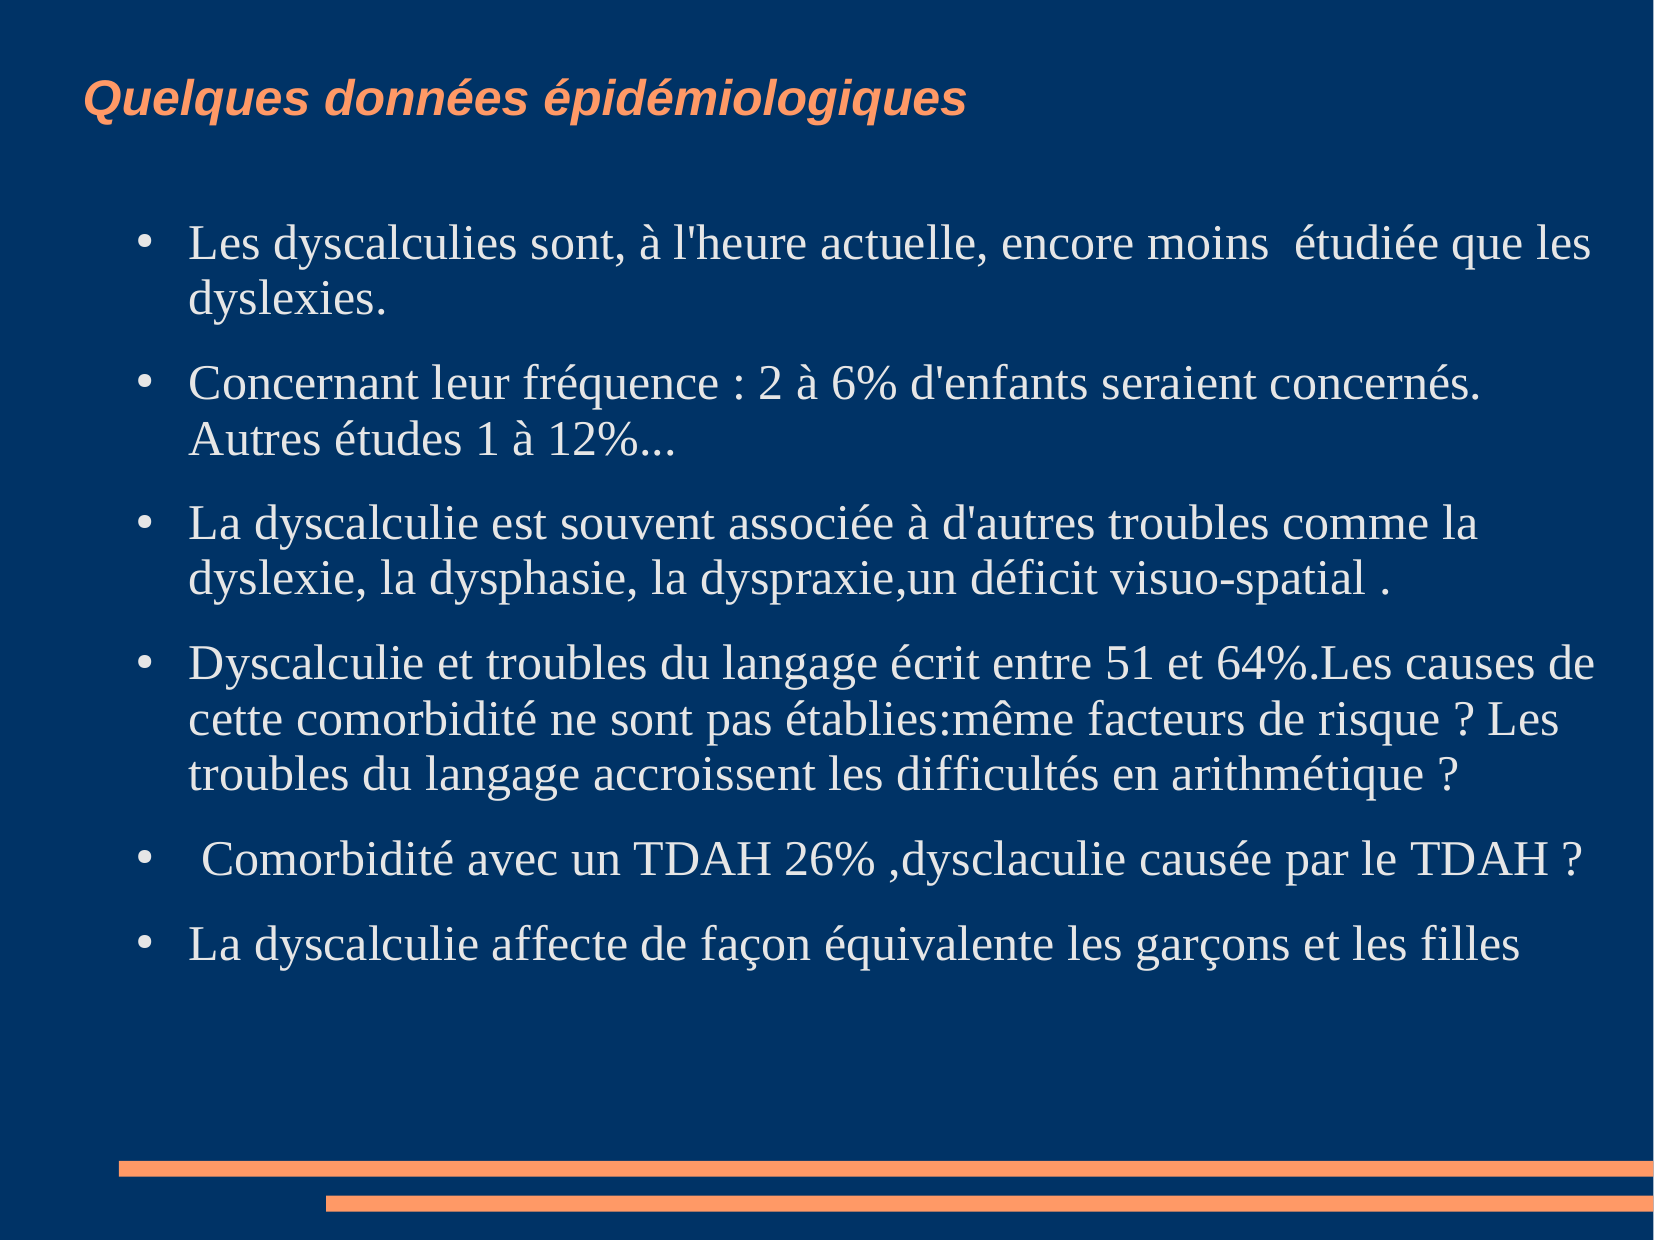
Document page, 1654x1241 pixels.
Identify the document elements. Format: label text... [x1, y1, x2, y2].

list Les dyscalculies sont, à l'heure actuelle, encore moins étudiée que les dyslexies. Concernant leur fréquence : 2 à 6% d'enfants seraient concernés. Autres études 1 à 12%... La dyscalculie est souvent associée à d'autres troubles comme la dyslexie, la dysphasie, la dyspraxie,un déficit visuo-spatial . Dyscalculie et troubles du langage écrit entre 51 et 64%.Les causes de cette comorbidité ne sont pas établies:même facteurs de risque ? Les troubles du langage accroissent les difficultés en arithmétique ? Comorbidité avec un TDAH 26% ,dysclaculie causée par le TDAH ? La dyscalculie affecte de façon équivalente les garçons et les filles [118, 215, 1607, 1182]
title Quelques données épidémiologiques [82, 49, 1571, 148]
